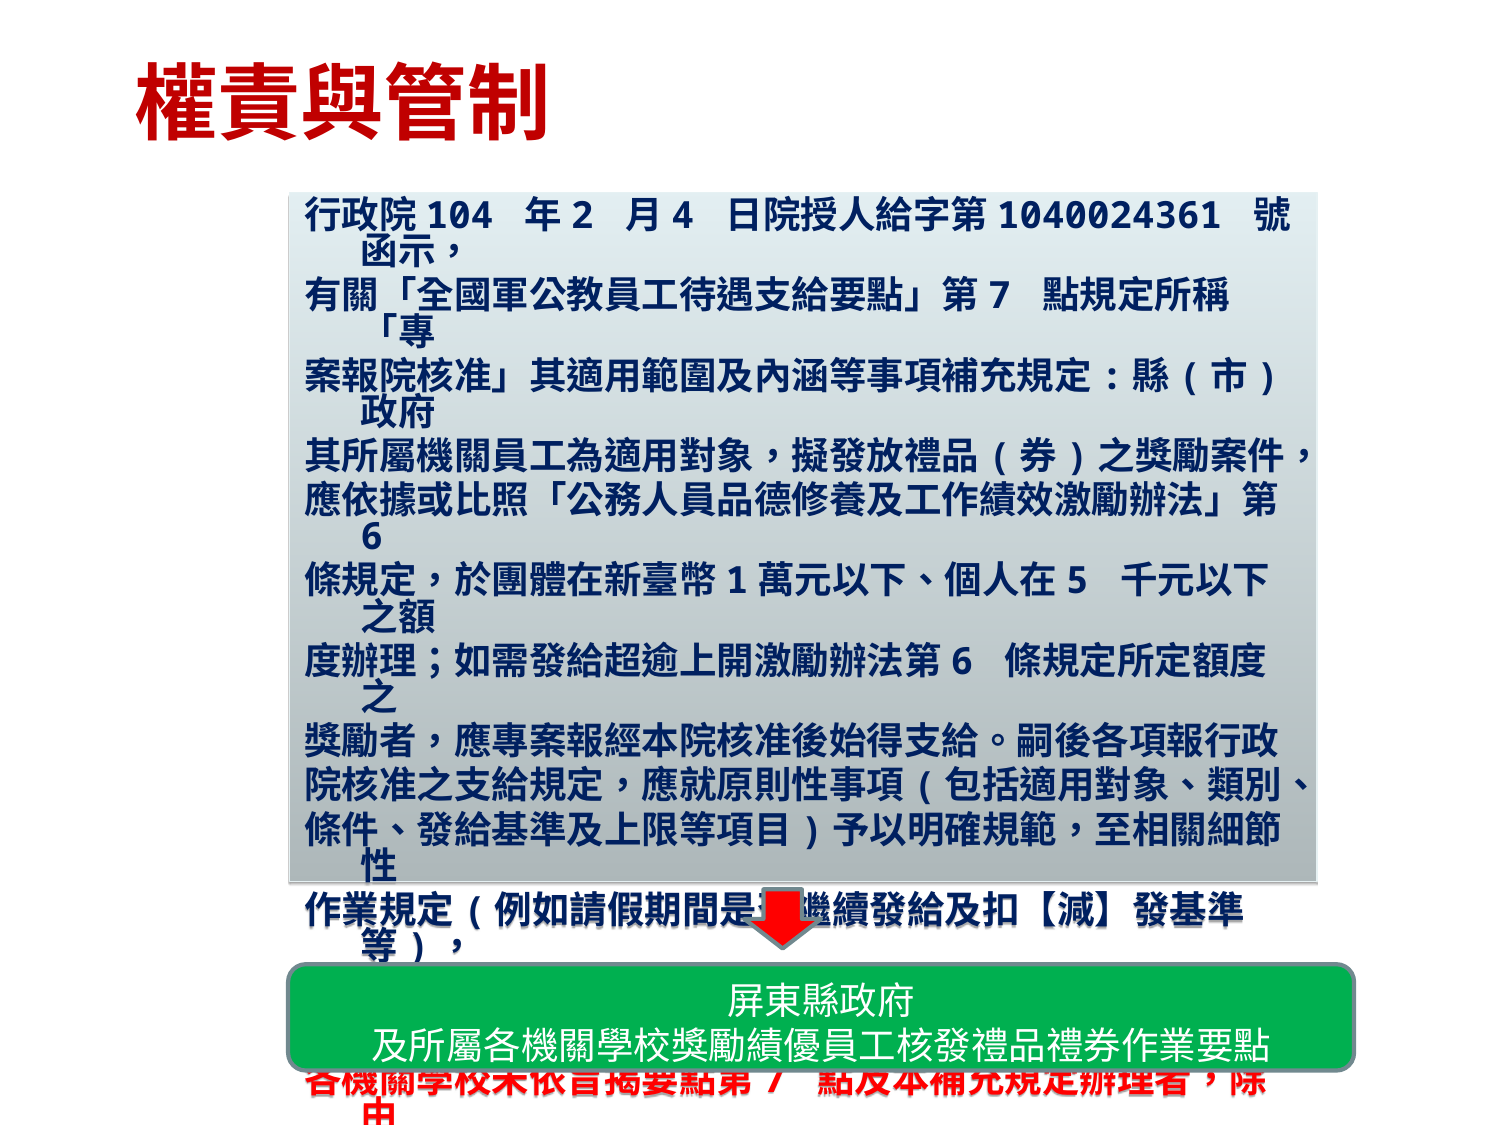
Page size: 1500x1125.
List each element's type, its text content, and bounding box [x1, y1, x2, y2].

title 權責與管制 [119, 19, 835, 181]
text_box 屏東縣政府 及所屬各機關學校獎勵績優員工核發禮品禮券作業要點 [288, 964, 1355, 1071]
text_box [744, 889, 822, 949]
text_box 行政院104 年2 月4 日院授人給字第1040024361 號函示， 有關「全國軍公教員工待遇支給要點」第7 點規定所稱「專 案報院核准」其適用範圍及內涵等事項補充規定:縣(市)政府 其所屬機關員工為適用對象，擬發放禮品(券)之獎勵案件， 應依據或比照「公務人員品德修養及工作績效激勵辦法」第6 條規定，於團體在新臺幣1萬元以下、個人在5 千元以下之額 度辦理；如需發給超逾上開激勵辦法第6 條規定所定額度之 獎勵者，應專案報經本院核准後始得支給。嗣後各項報行政 院核准之支給規定，應就原則性事項(包括適用對象、類別、 條件、發給基準及上限等項目)予以明確規範，至相關細節性 作業規定(例如請假期間是否繼續發給及扣【減】發基準等)， 則由相關主管機關或其所屬機關訂定，並應由各該主管機關 於適當時機配合檢討修正現行相關規定。 各機關學校未依旨揭要點第7 點及本補充規定辦理者，除由 審計機關依審計法規追繳外，應追究相關人員行政責任。 [289, 192, 1317, 882]
